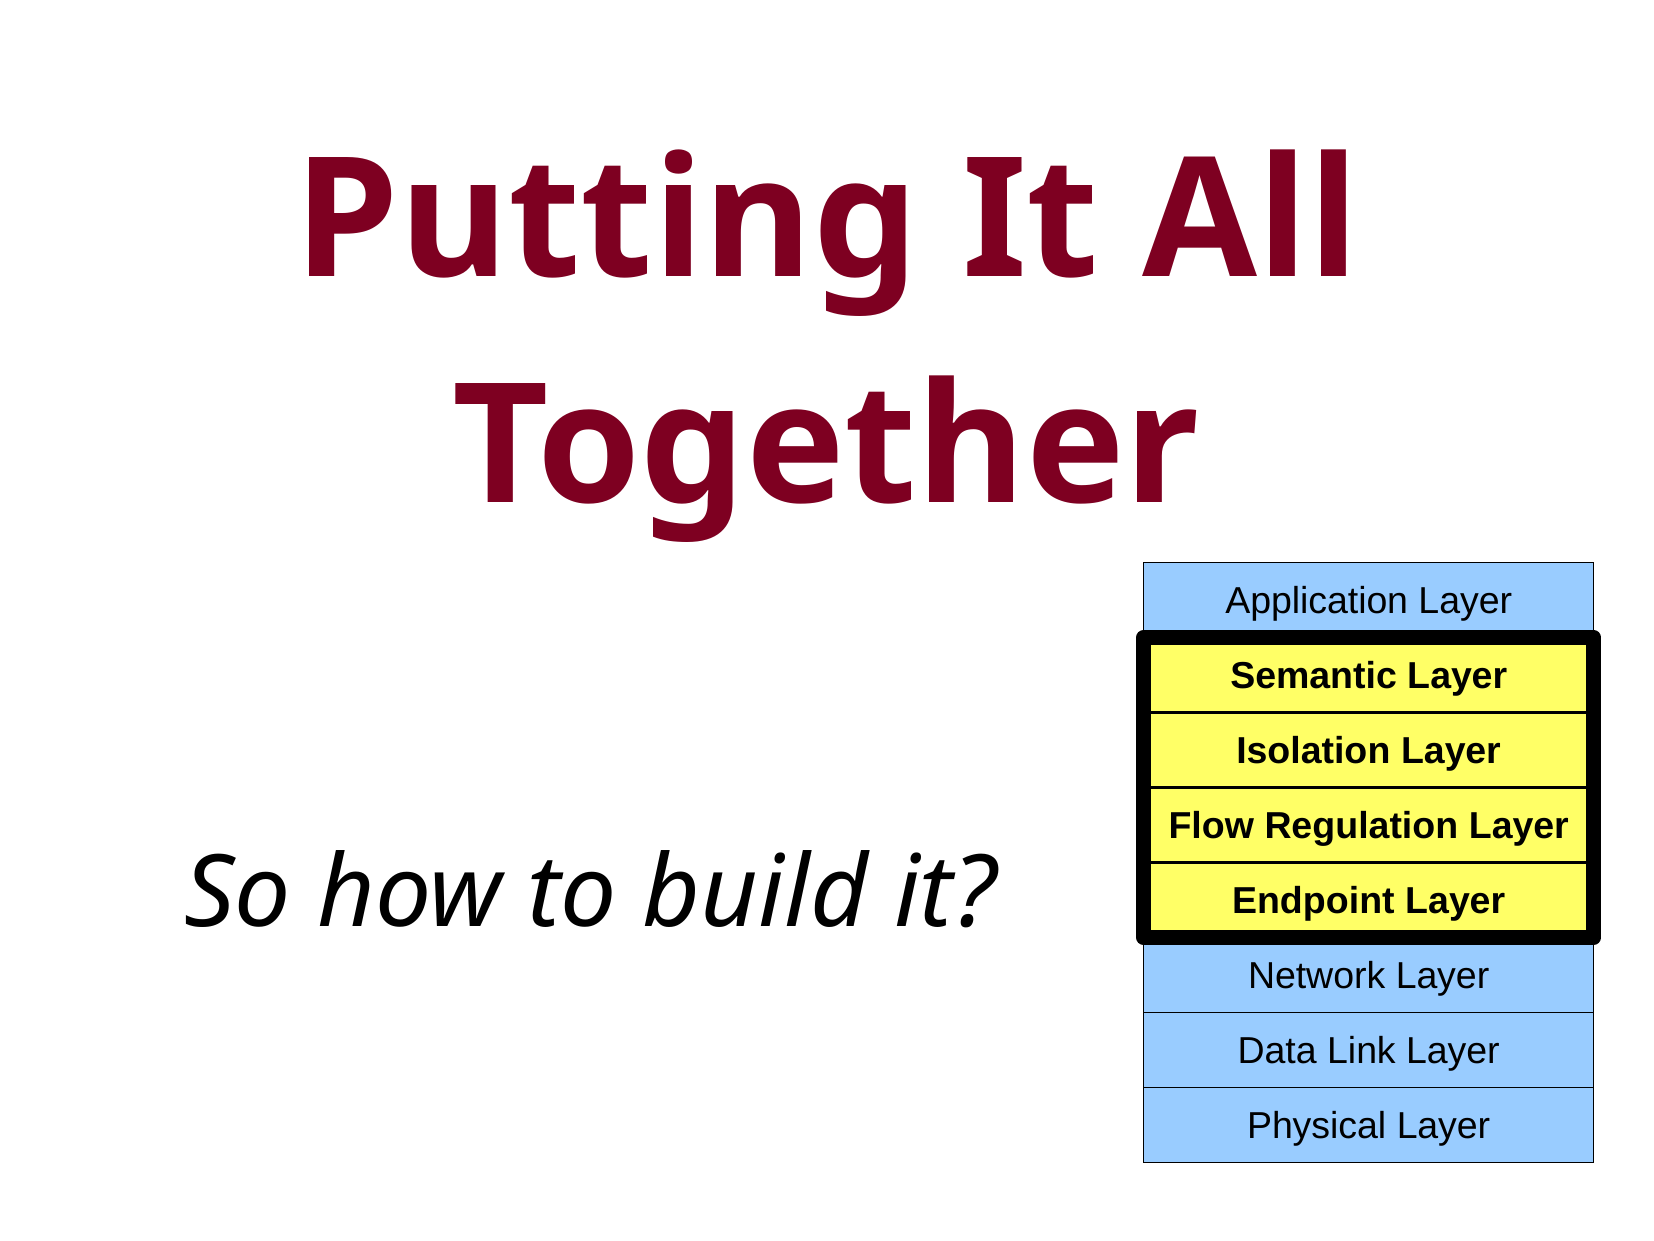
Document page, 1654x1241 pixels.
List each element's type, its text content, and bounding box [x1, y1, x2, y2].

text_box Application Layer [1143, 562, 1594, 630]
text_box Physical Layer [1143, 1088, 1594, 1163]
text_box Endpoint Layer [1151, 863, 1586, 930]
text_box Isolation Layer [1151, 713, 1586, 788]
text_box So how to build it? [56, 600, 1126, 1175]
text_box Semantic Layer [1151, 645, 1586, 713]
text_box Data Link Layer [1143, 1013, 1594, 1088]
text_box Flow Regulation Layer [1151, 788, 1586, 863]
text_box Network Layer [1143, 945, 1594, 1013]
title Putting It All Together [82, 49, 1571, 601]
